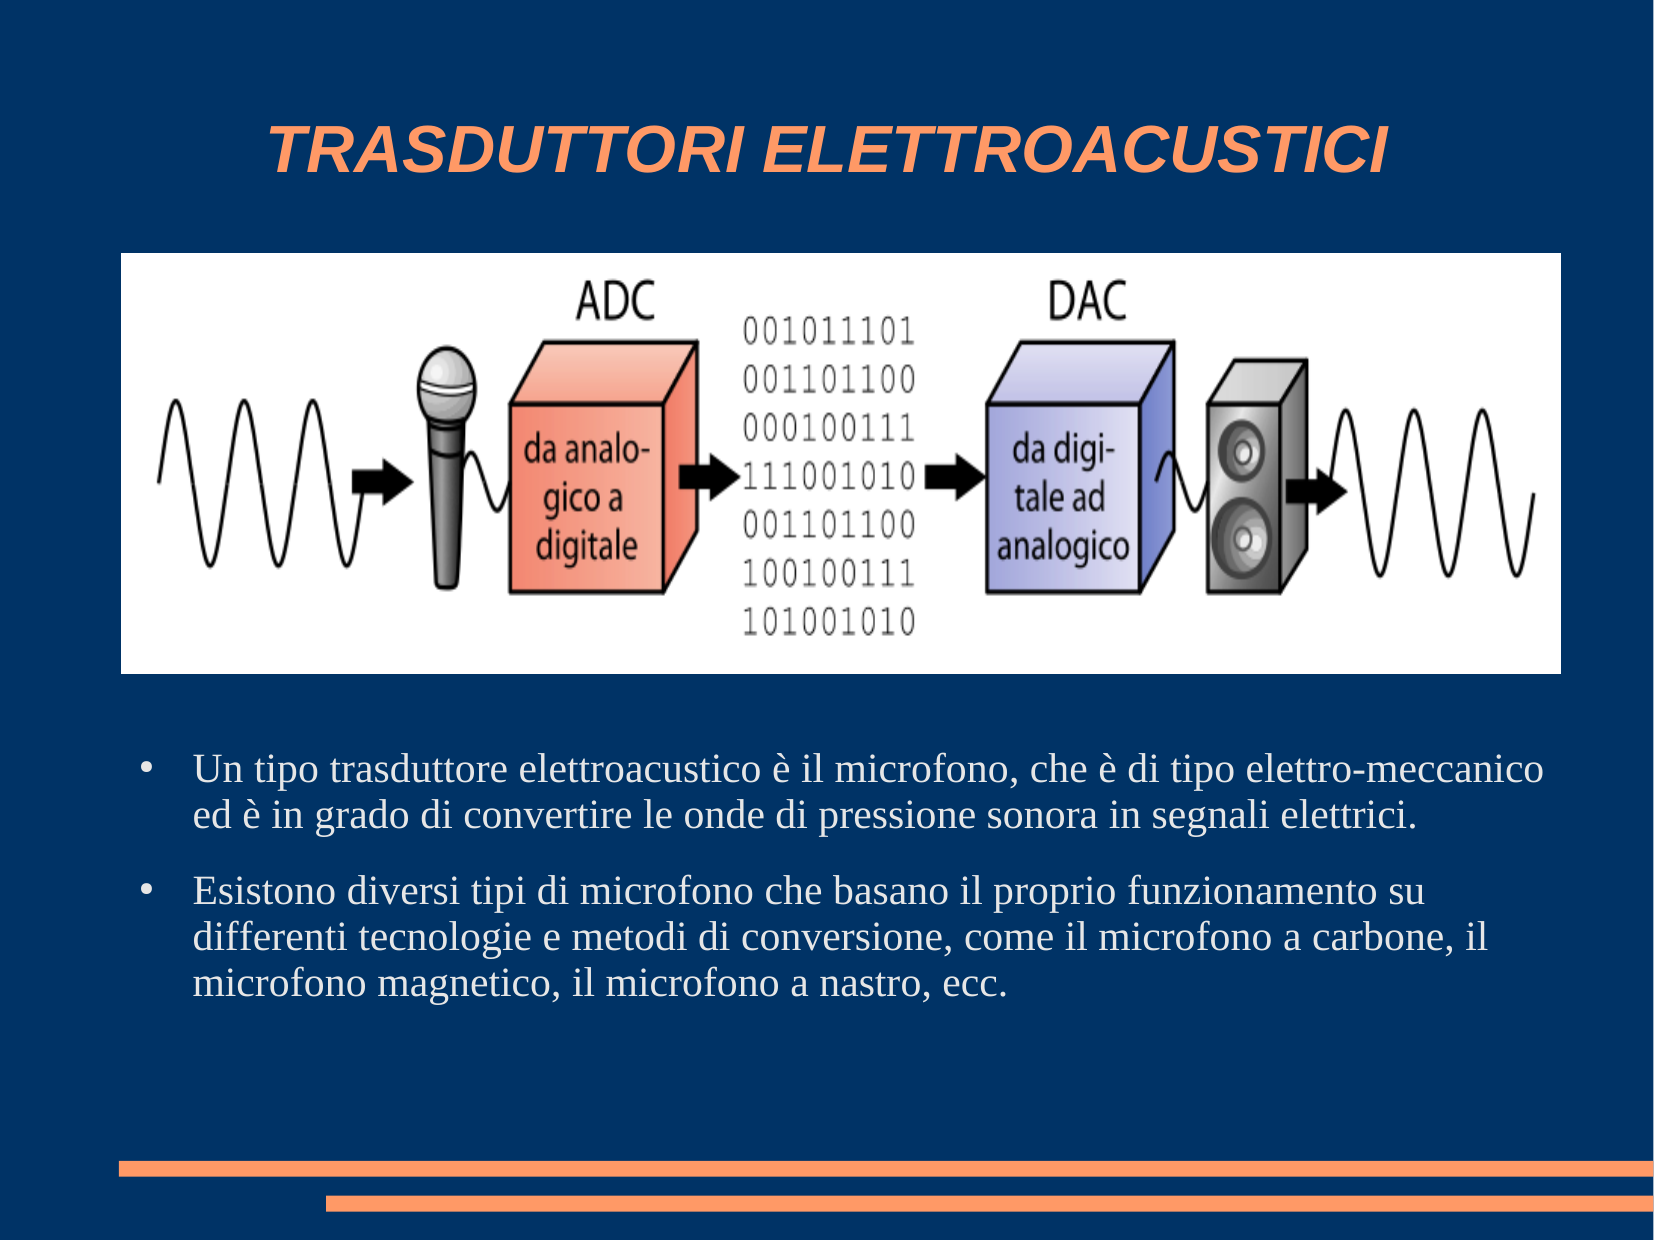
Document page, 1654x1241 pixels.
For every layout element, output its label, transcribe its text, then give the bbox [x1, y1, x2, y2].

title TRASDUTTORI ELETTROACUSTICI [121, 46, 1534, 253]
picture [121, 253, 1561, 674]
list Un tipo trasduttore elettroacustico è il microfono, che è di tipo elettro-meccanico ed è in grado di convertire le onde di pressione sonora in segnali elettrici. Esistono diversi tipi di microfono che basano il proprio funzionamento su differenti tecnologie e metodi di conversione, come il microfono a carbone, il microfono magnetico, il microfono a nastro, ecc. [121, 745, 1561, 1132]
